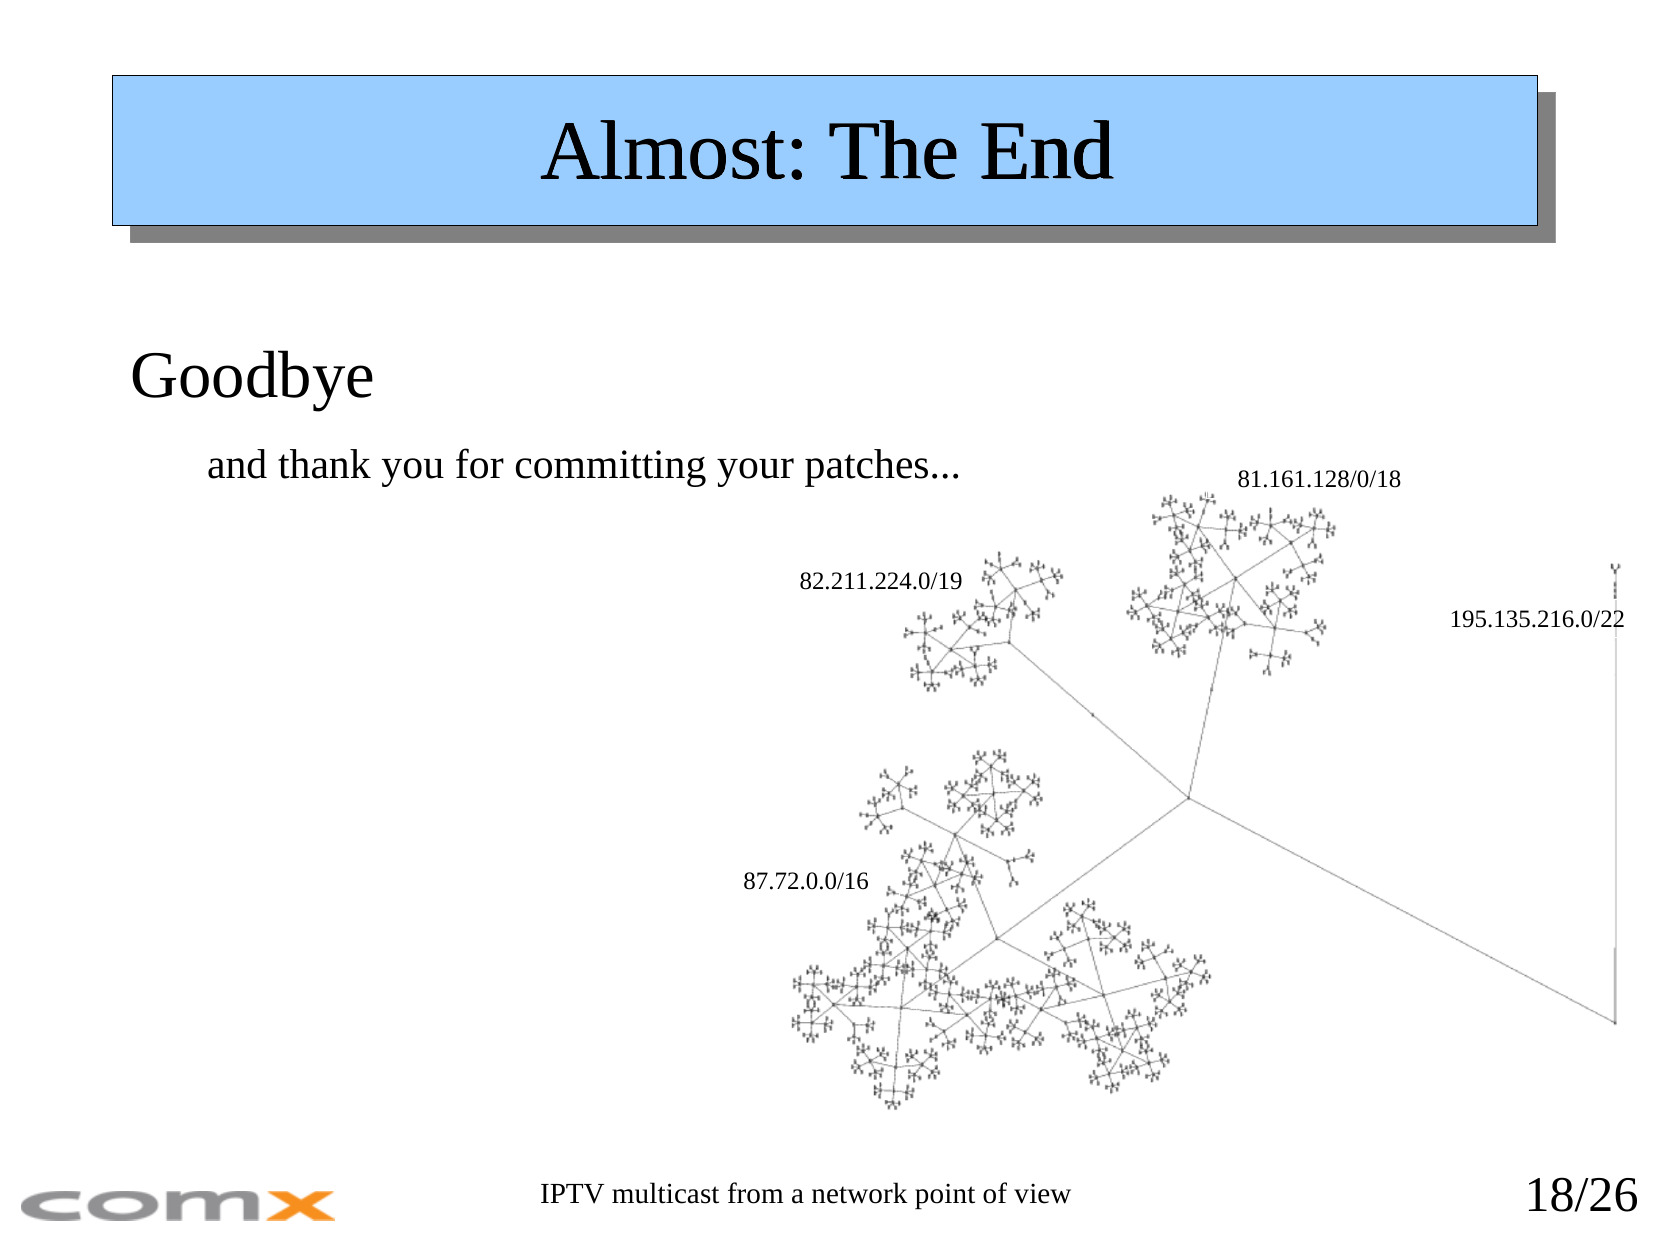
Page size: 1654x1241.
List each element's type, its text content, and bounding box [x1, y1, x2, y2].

list Goodbye and thank you for committing your patches... [112, 337, 1538, 1126]
title Almost: The End [116, 75, 1538, 226]
picture [1538, 487, 1624, 599]
picture [1538, 638, 1624, 1115]
picture [21, 1191, 335, 1221]
text_box 82.211.224.0/19 [787, 562, 975, 600]
text_box 195.135.216.0/22 [1425, 599, 1651, 638]
text_box 81.161.128/0/18 [1206, 460, 1432, 499]
text_box 87.72.0.0/16 [712, 862, 900, 900]
